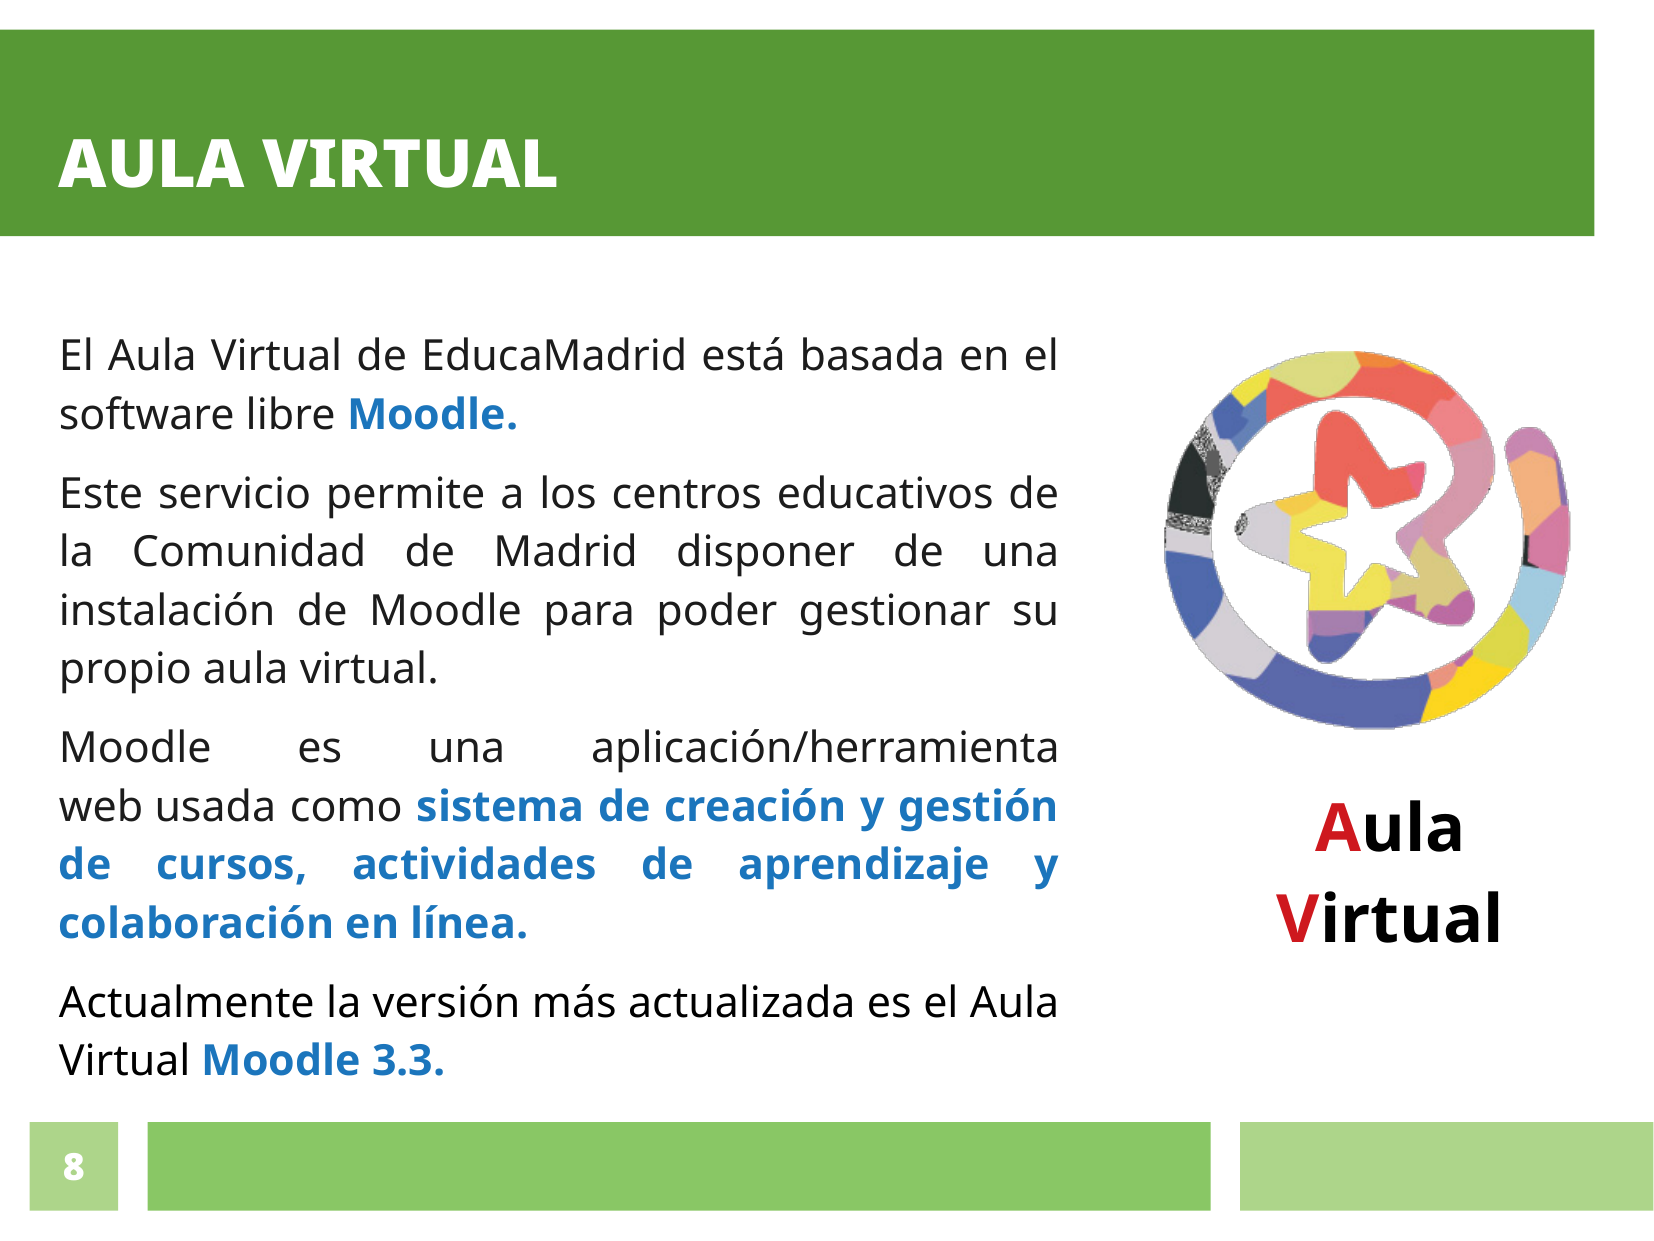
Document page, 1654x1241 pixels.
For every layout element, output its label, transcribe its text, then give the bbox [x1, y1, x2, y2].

picture [1160, 351, 1575, 731]
list El Aula Virtual de EducaMadrid está basada en el software libre Moodle. Este servicio permite a los centros educativos de la Comunidad de Madrid disponer de una instalación de Moodle para poder gestionar su propio aula virtual. Moodle es una aplicación/herramienta web usada como sistema de creación y gestión de cursos, actividades de aprendizaje y colaboración en línea. Actualmente la versión más actualizada es el Aula Virtual Moodle 3.3. [59, 324, 1060, 1093]
title AULA VIRTUAL [59, 59, 1595, 207]
text_box Aula Virtual [1179, 773, 1602, 872]
